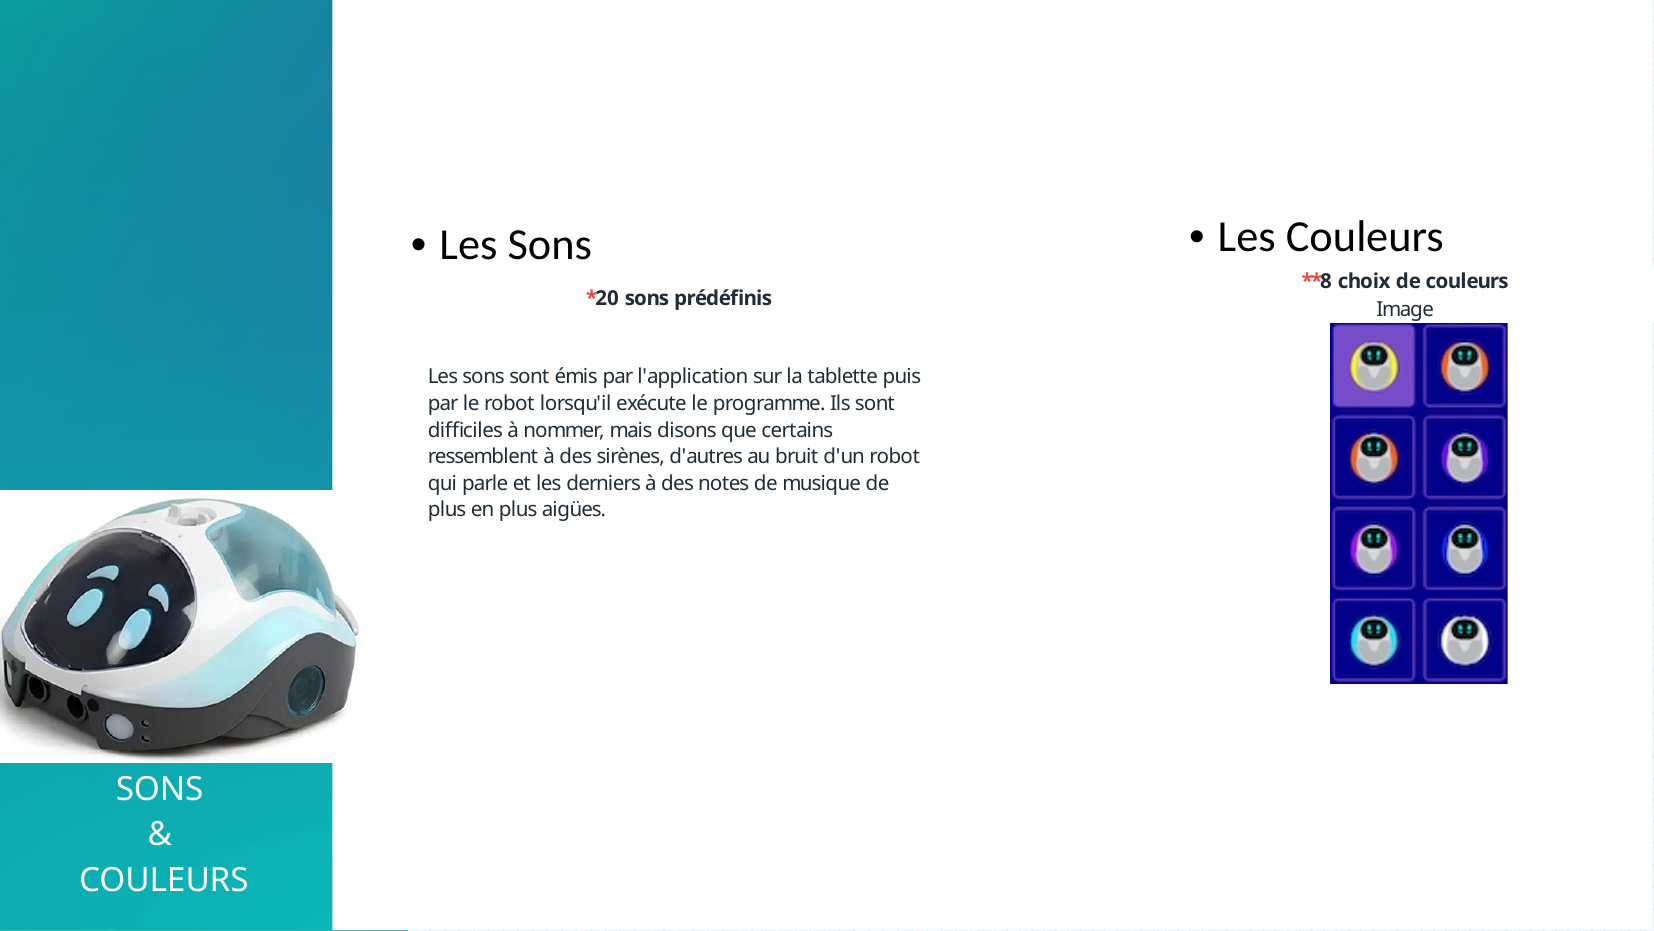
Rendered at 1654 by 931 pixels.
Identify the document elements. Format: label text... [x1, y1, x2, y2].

picture [0, 490, 361, 763]
text_box [0, 0, 1654, 931]
text_box SONS & COULEURS [0, 769, 329, 896]
picture [385, 196, 1654, 763]
